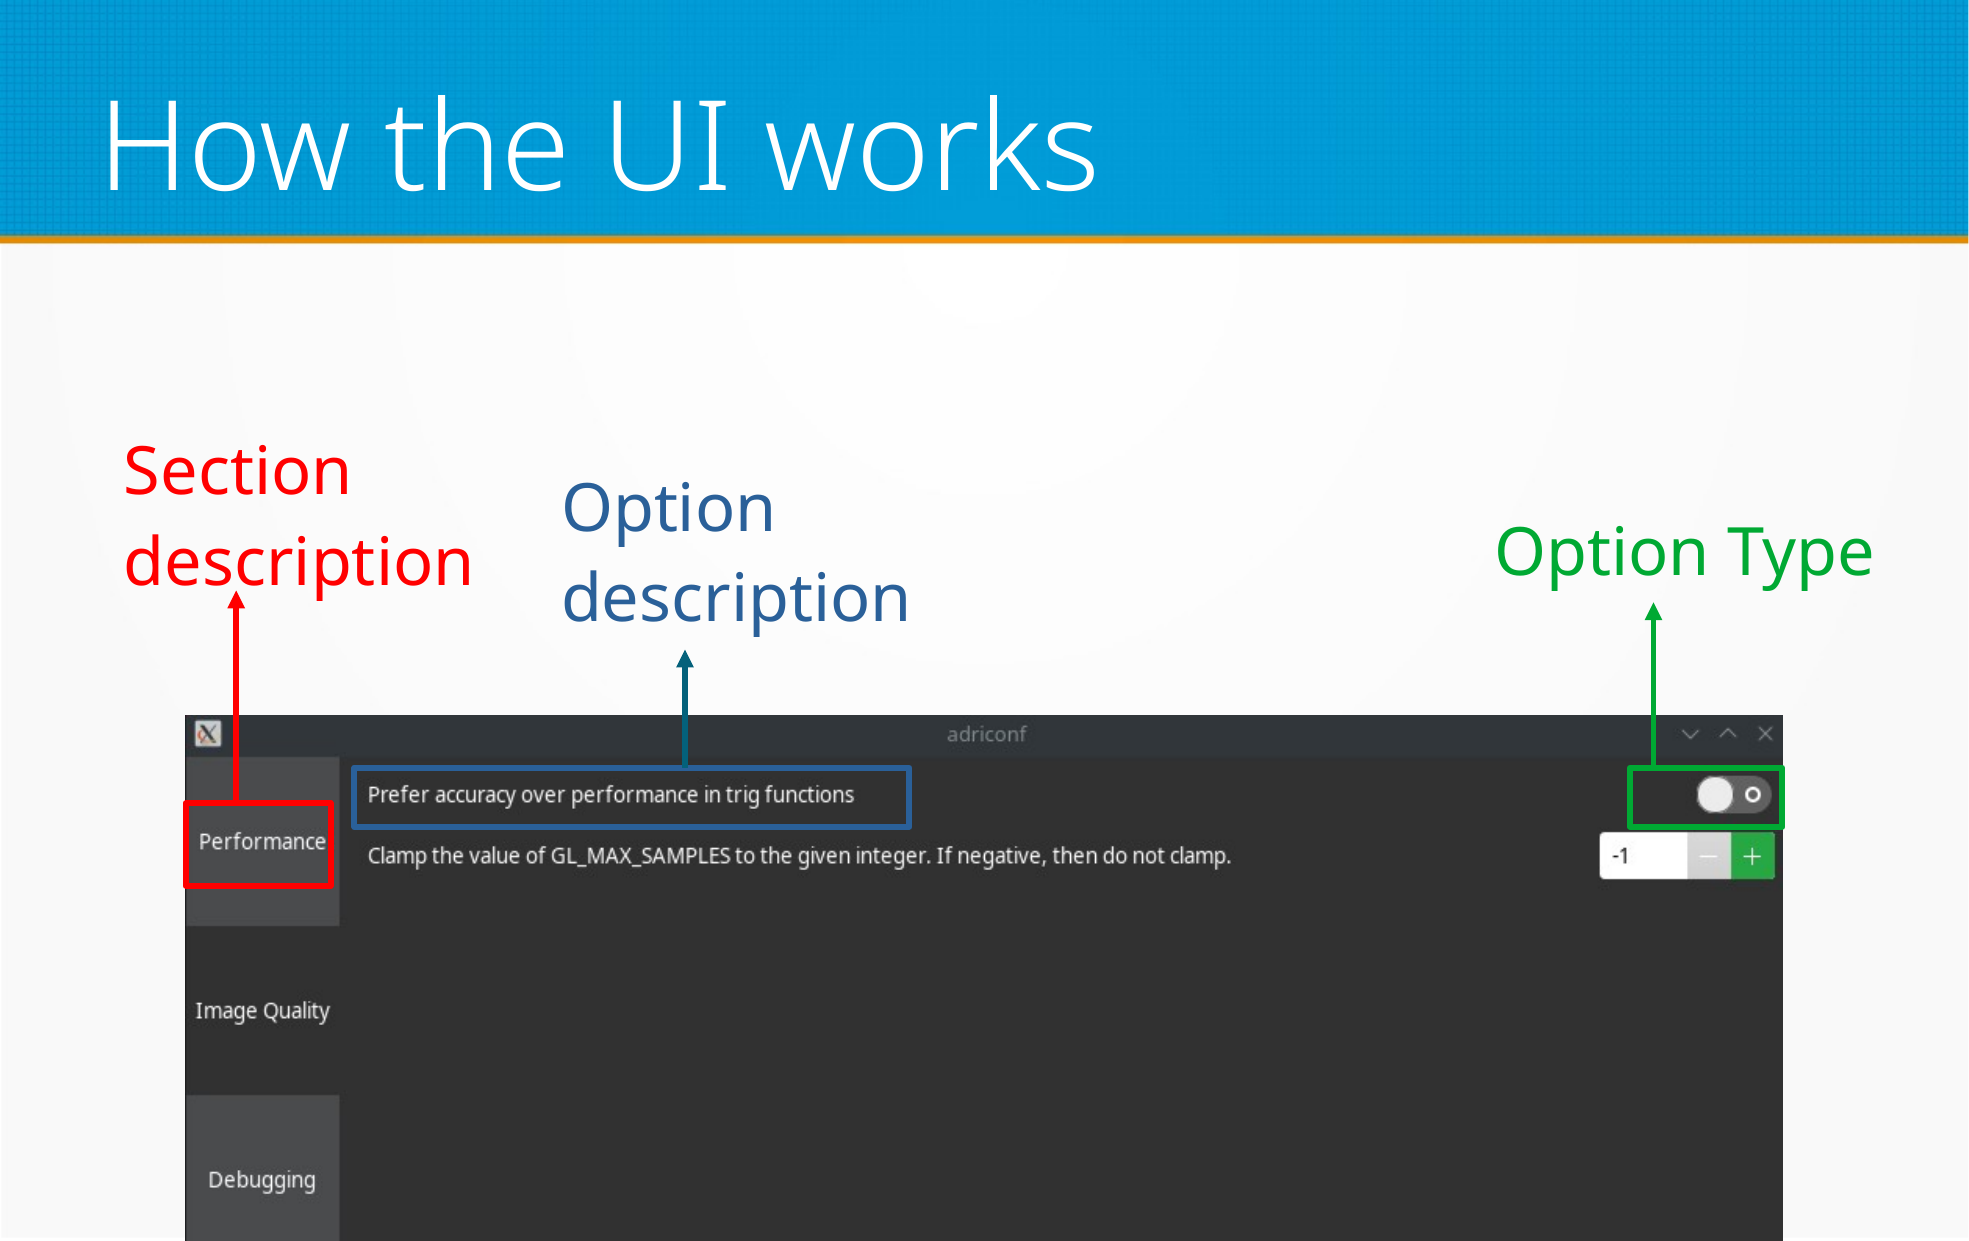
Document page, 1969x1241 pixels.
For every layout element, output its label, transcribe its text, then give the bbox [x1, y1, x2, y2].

text_box Option description [555, 451, 1004, 650]
text_box Section description [118, 413, 508, 615]
text_box Option Type [1488, 496, 1914, 603]
picture [0, 233, 1969, 1241]
title How the UI works [98, 19, 1870, 227]
